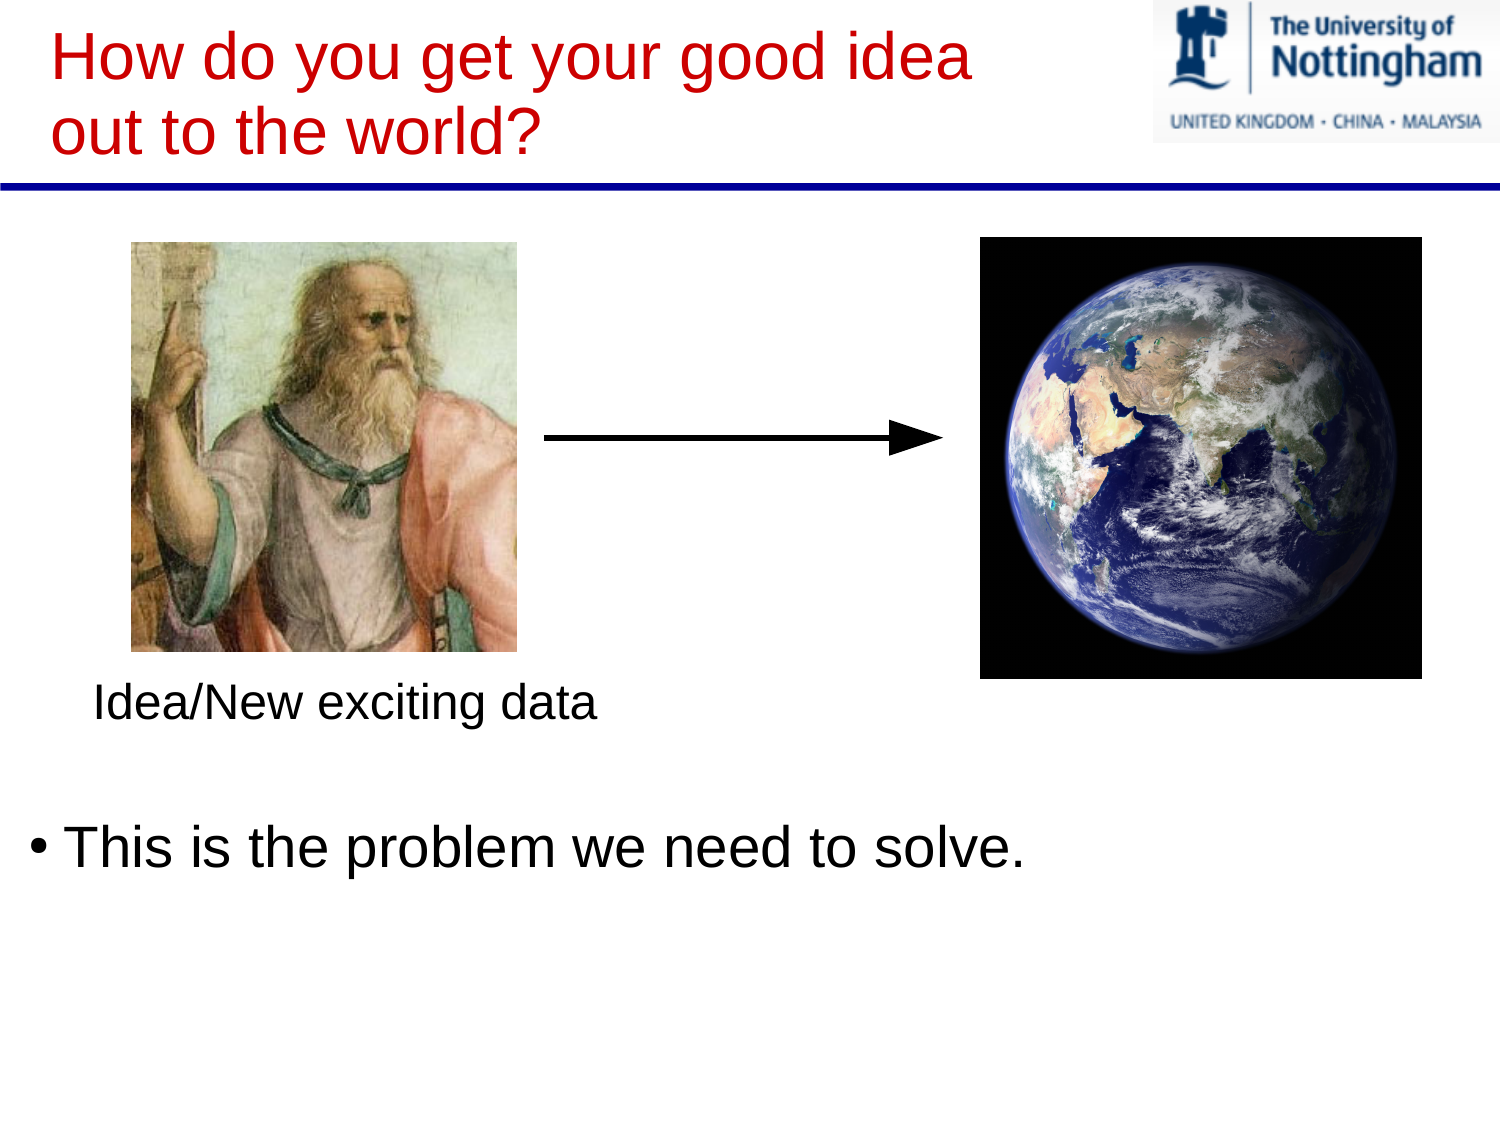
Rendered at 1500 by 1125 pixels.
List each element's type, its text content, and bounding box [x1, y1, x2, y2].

text_box Idea/New exciting data [16, 667, 639, 807]
picture [131, 242, 517, 653]
picture [1153, 0, 1500, 143]
text_box This is the problem we need to solve. [13, 807, 1461, 953]
picture [980, 237, 1422, 679]
text_box How do you get your good idea out to the world? [36, 11, 1086, 195]
